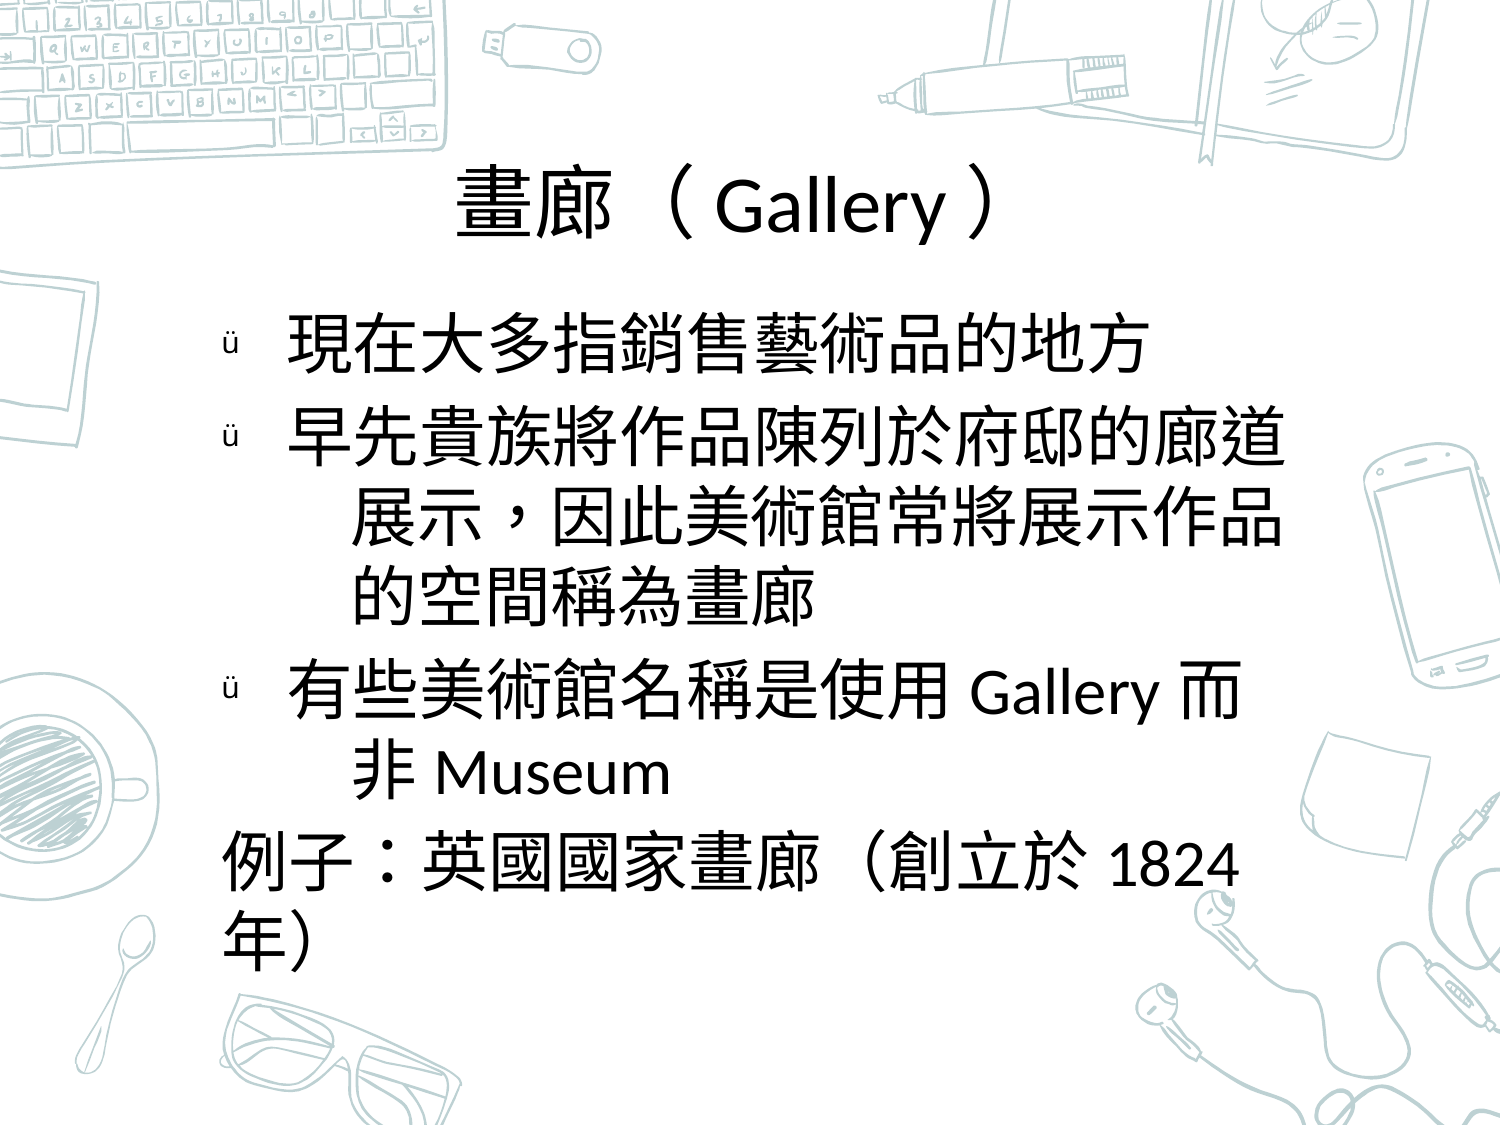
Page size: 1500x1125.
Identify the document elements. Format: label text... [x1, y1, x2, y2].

title 畫廊（Gallery） [185, 136, 1315, 264]
list 現在大多指銷售藝術品的地方 早先貴族將作品陳列於府邸的廊道展示，因此美術館常將展示作品的空間稱為畫廊 有些美術館名稱是使用Gallery而非Museum 例子：英國國家畫廊（創立於1824年） [185, 287, 1315, 1053]
